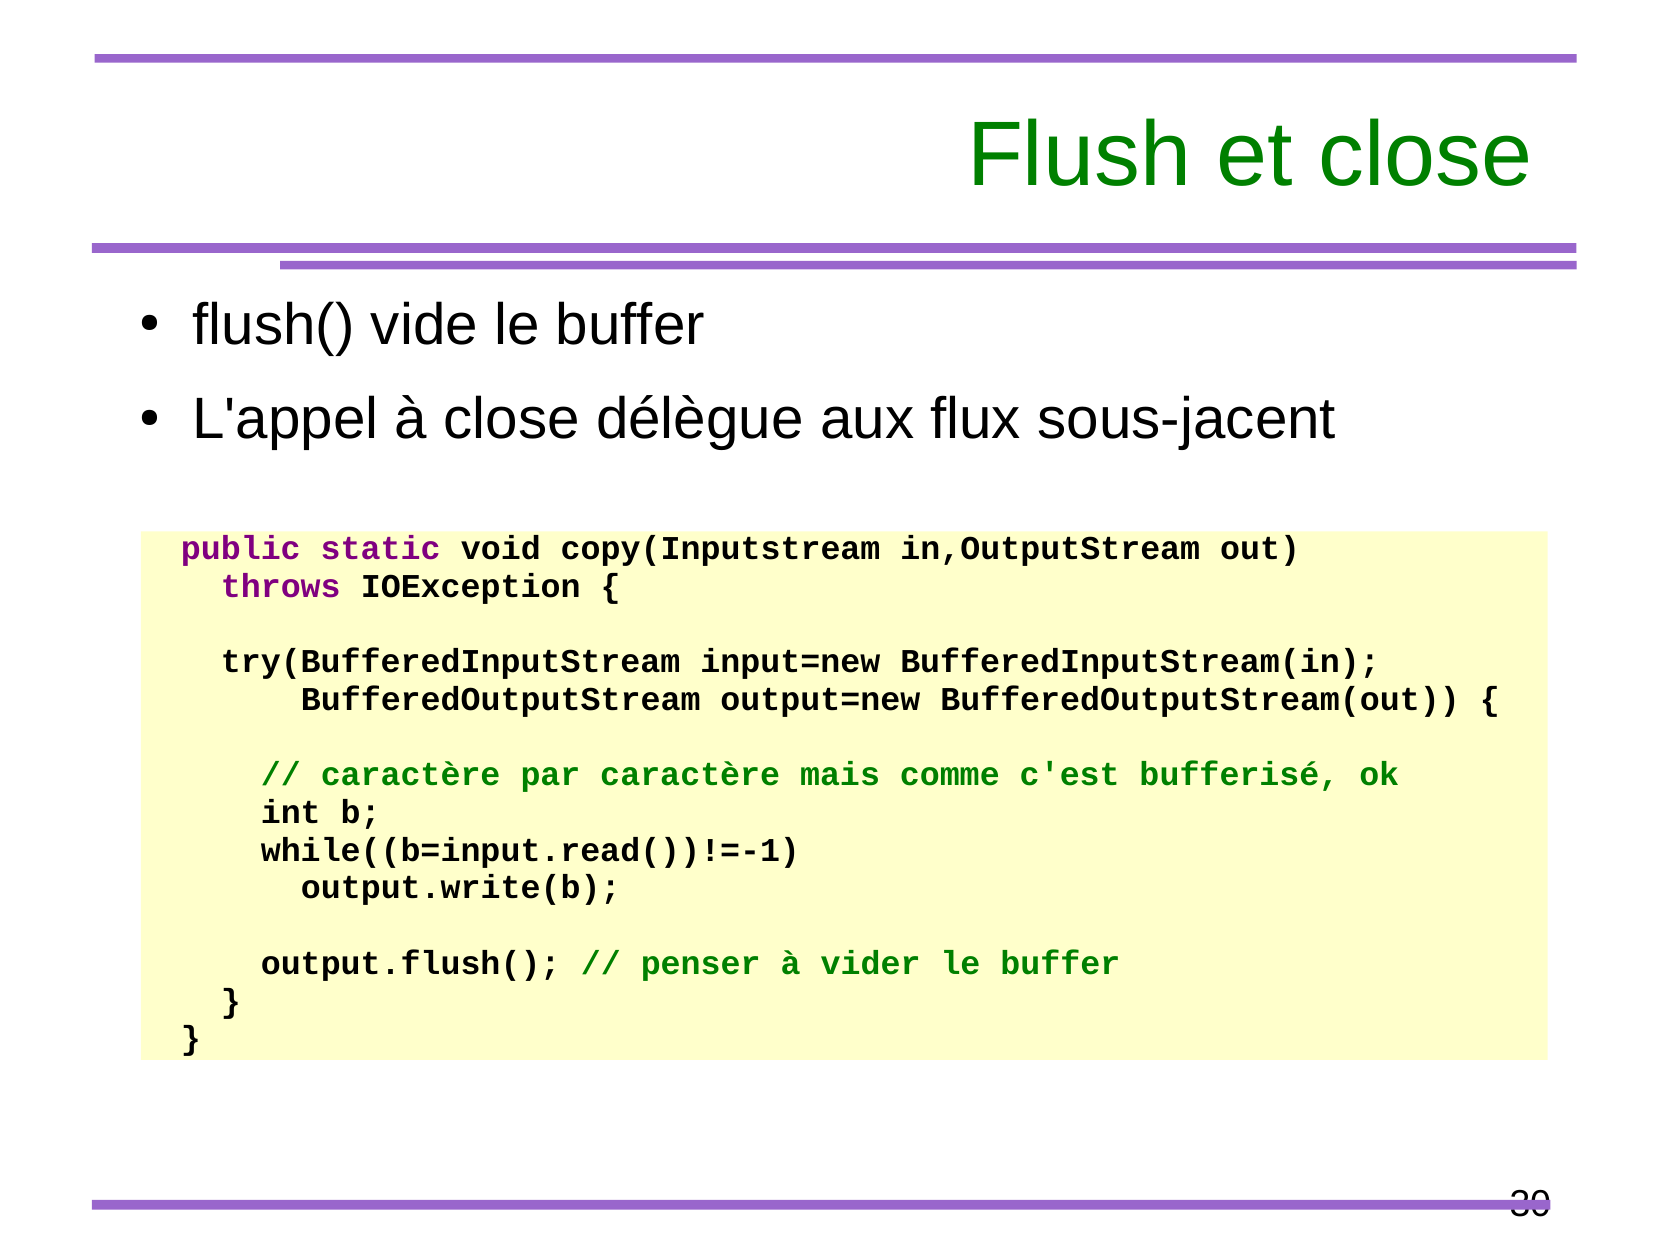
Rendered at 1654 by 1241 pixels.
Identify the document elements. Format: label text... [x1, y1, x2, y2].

list flush() vide le buffer L'appel à close délègue aux flux sous-jacent [121, 291, 1570, 452]
title Flush et close [121, 49, 1534, 257]
text_box public static void copy(Inputstream in,OutputStream out) throws IOException { try(BufferedInputStream input=new BufferedInputStream(in); BufferedOutputStream output=new BufferedOutputStream(out)) { // caractère par caractère mais comme c'est bufferisé, ok int b; while((b=input.read())!=-1) output.write(b); output.flush(); // penser à vider le buffer } } [140, 531, 1548, 1060]
